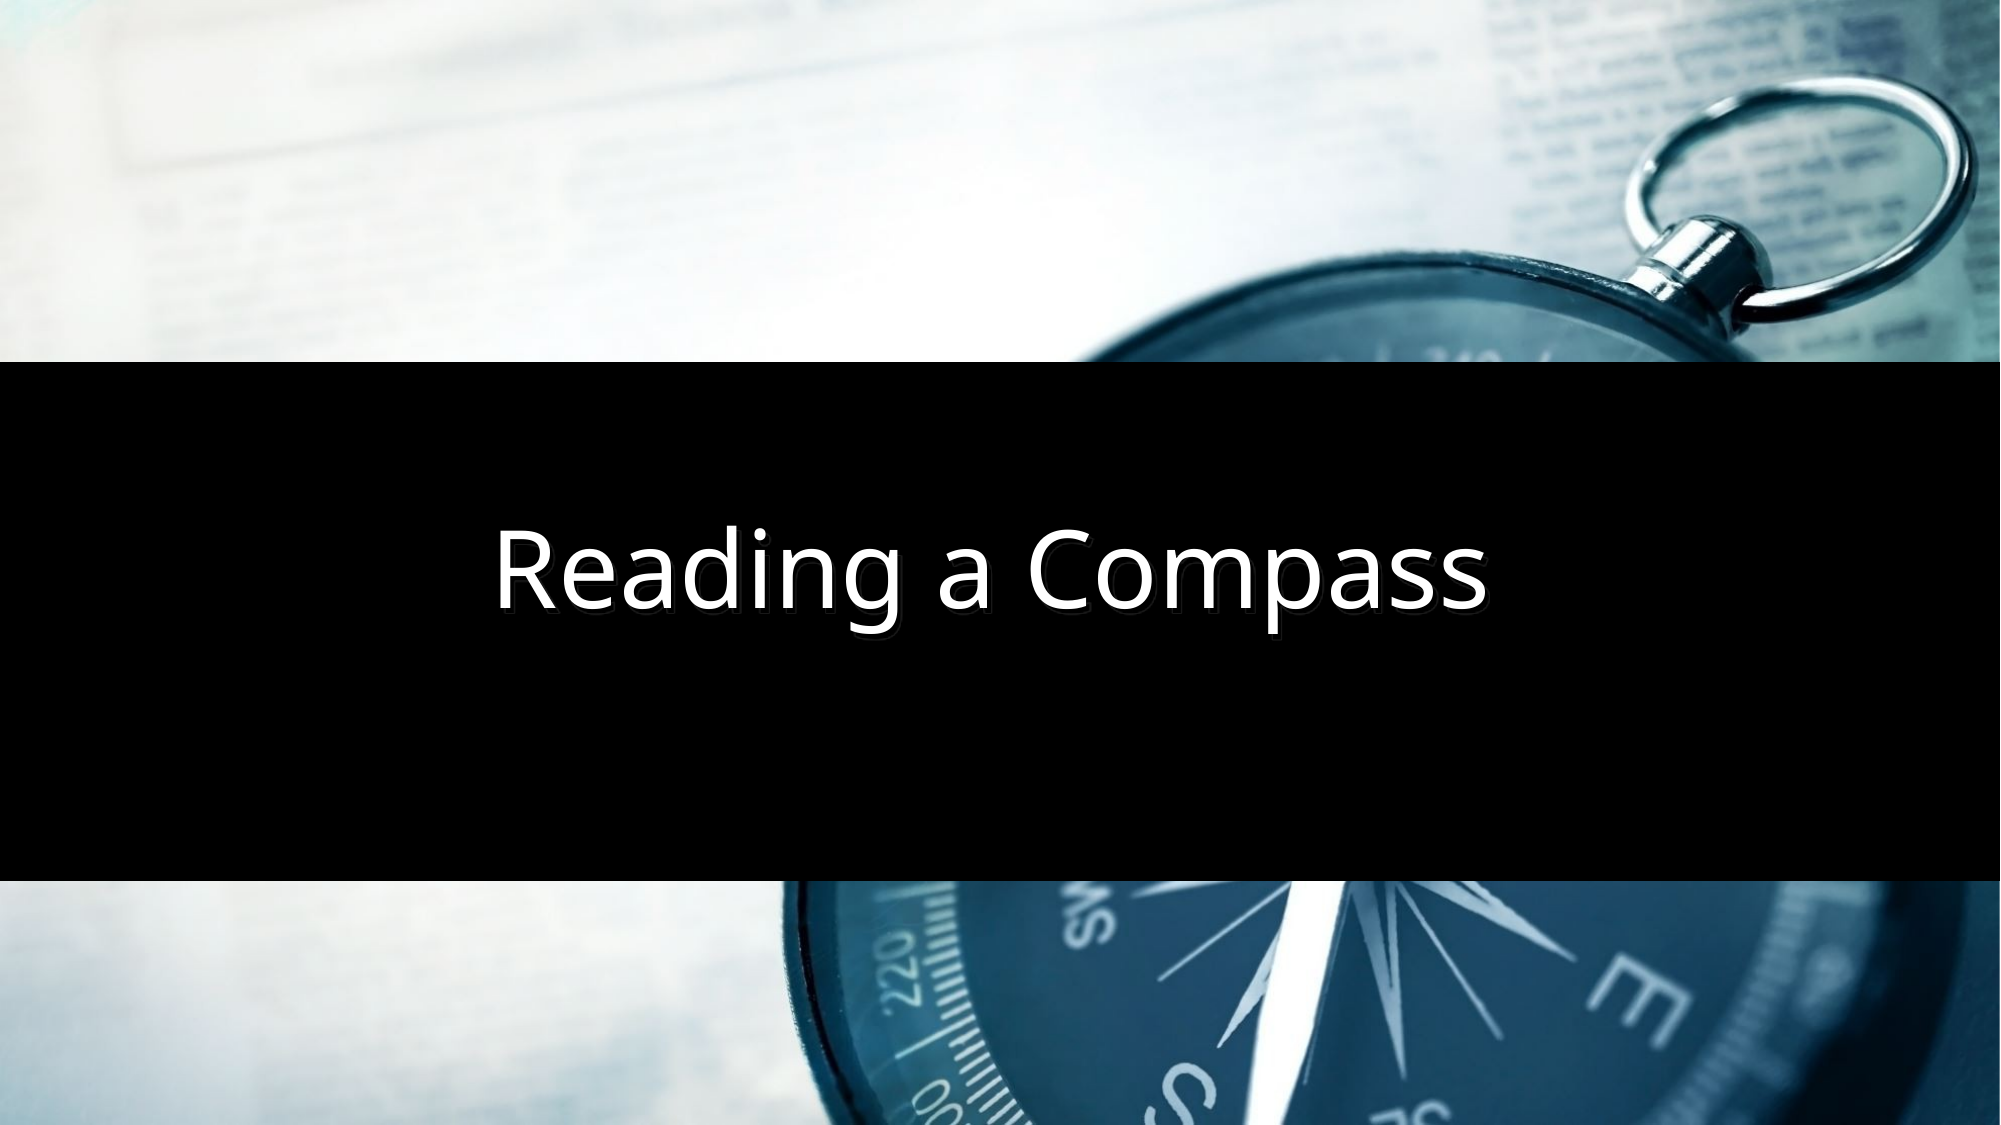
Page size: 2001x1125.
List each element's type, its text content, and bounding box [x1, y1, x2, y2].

title Reading a Compass [180, 53, 1831, 640]
picture [833, 881, 2000, 1125]
text_box [0, 362, 2000, 881]
picture [0, 881, 870, 1125]
picture [0, 0, 2000, 362]
